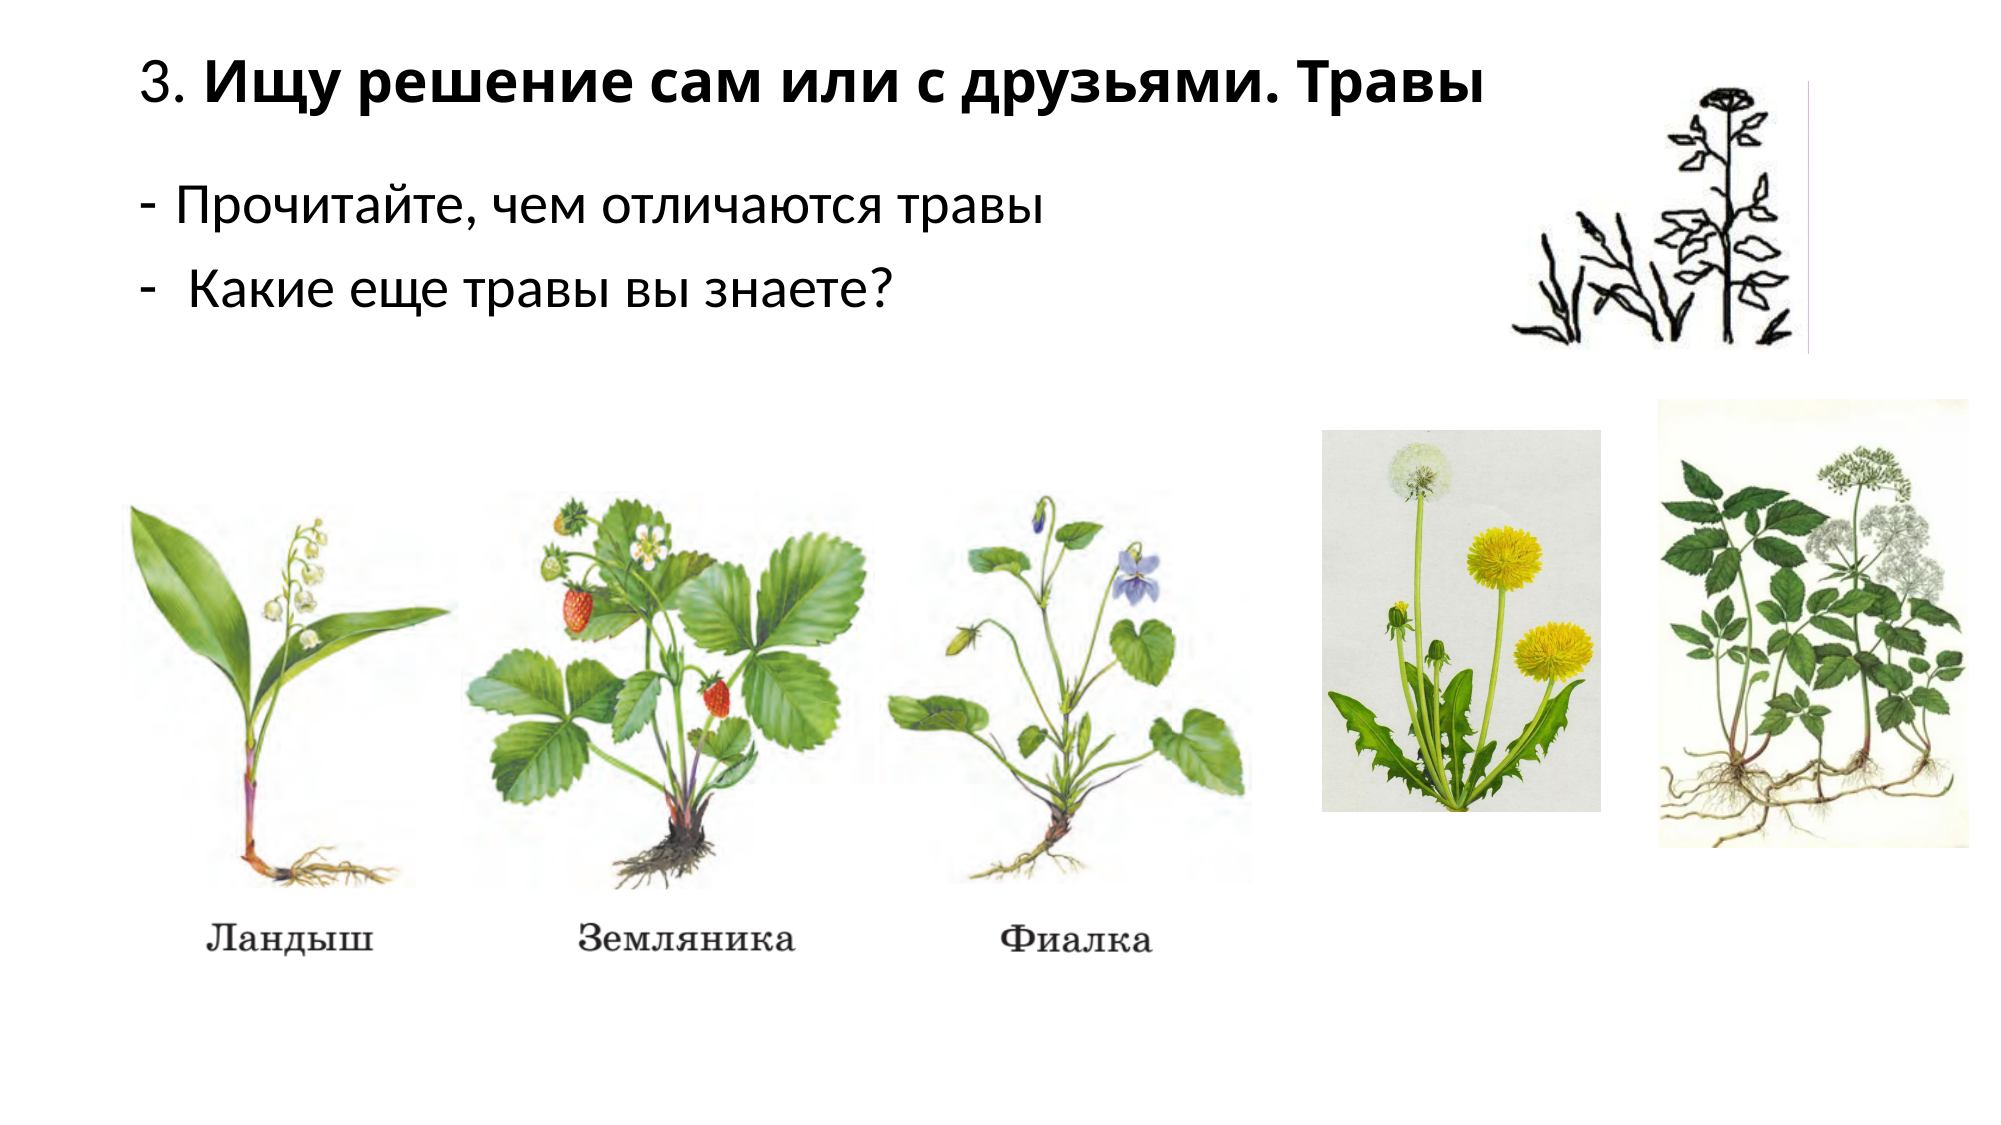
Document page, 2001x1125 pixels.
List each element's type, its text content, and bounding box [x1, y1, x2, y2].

title 3. Ищу решение сам или с друзьями. Травы [123, 38, 1849, 125]
list Прочитайте, чем отличаются травы Какие еще травы вы знаете? [123, 166, 1086, 354]
picture [97, 476, 1271, 972]
picture [1508, 81, 1809, 354]
picture [1322, 430, 1601, 812]
picture [1658, 399, 1969, 848]
